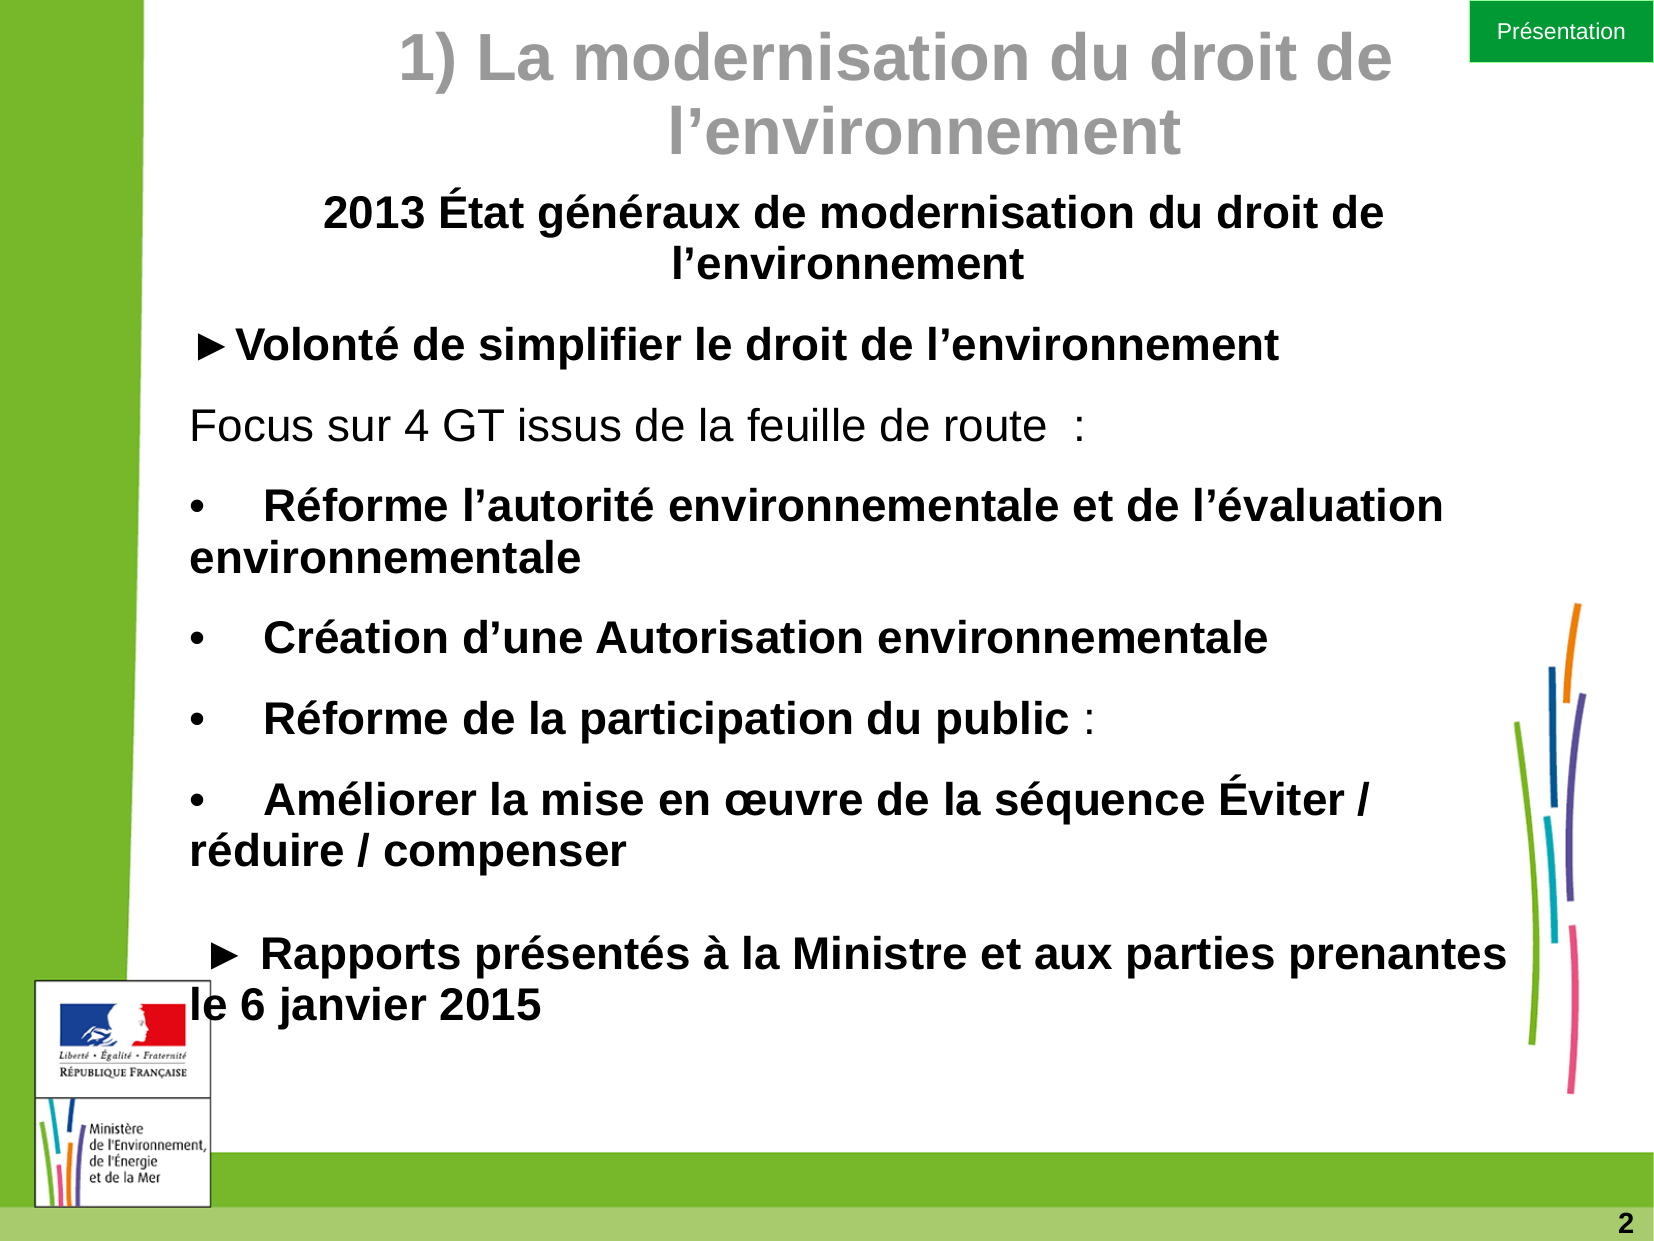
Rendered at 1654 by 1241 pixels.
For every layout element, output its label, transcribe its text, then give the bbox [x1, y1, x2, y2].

list 2013 État généraux de modernisation du droit de l’environnement ►Volonté de simplifier le droit de l’environnement Focus sur 4 GT issus de la feuille de route : • Réforme l’autorité environnementale et de l’évaluation environnementale • Création d’une Autorisation environnementale • Réforme de la participation du public : • Améliorer la mise en œuvre de la séquence Éviter / réduire / compenser ► Rapports présentés à la Ministre et aux parties prenantes le 6 janvier 2015 [189, 186, 1520, 1129]
picture [0, 0, 1654, 1241]
title 1) La modernisation du droit de l’environnement [188, 0, 1605, 198]
text_box Présentation [1469, 0, 1654, 63]
